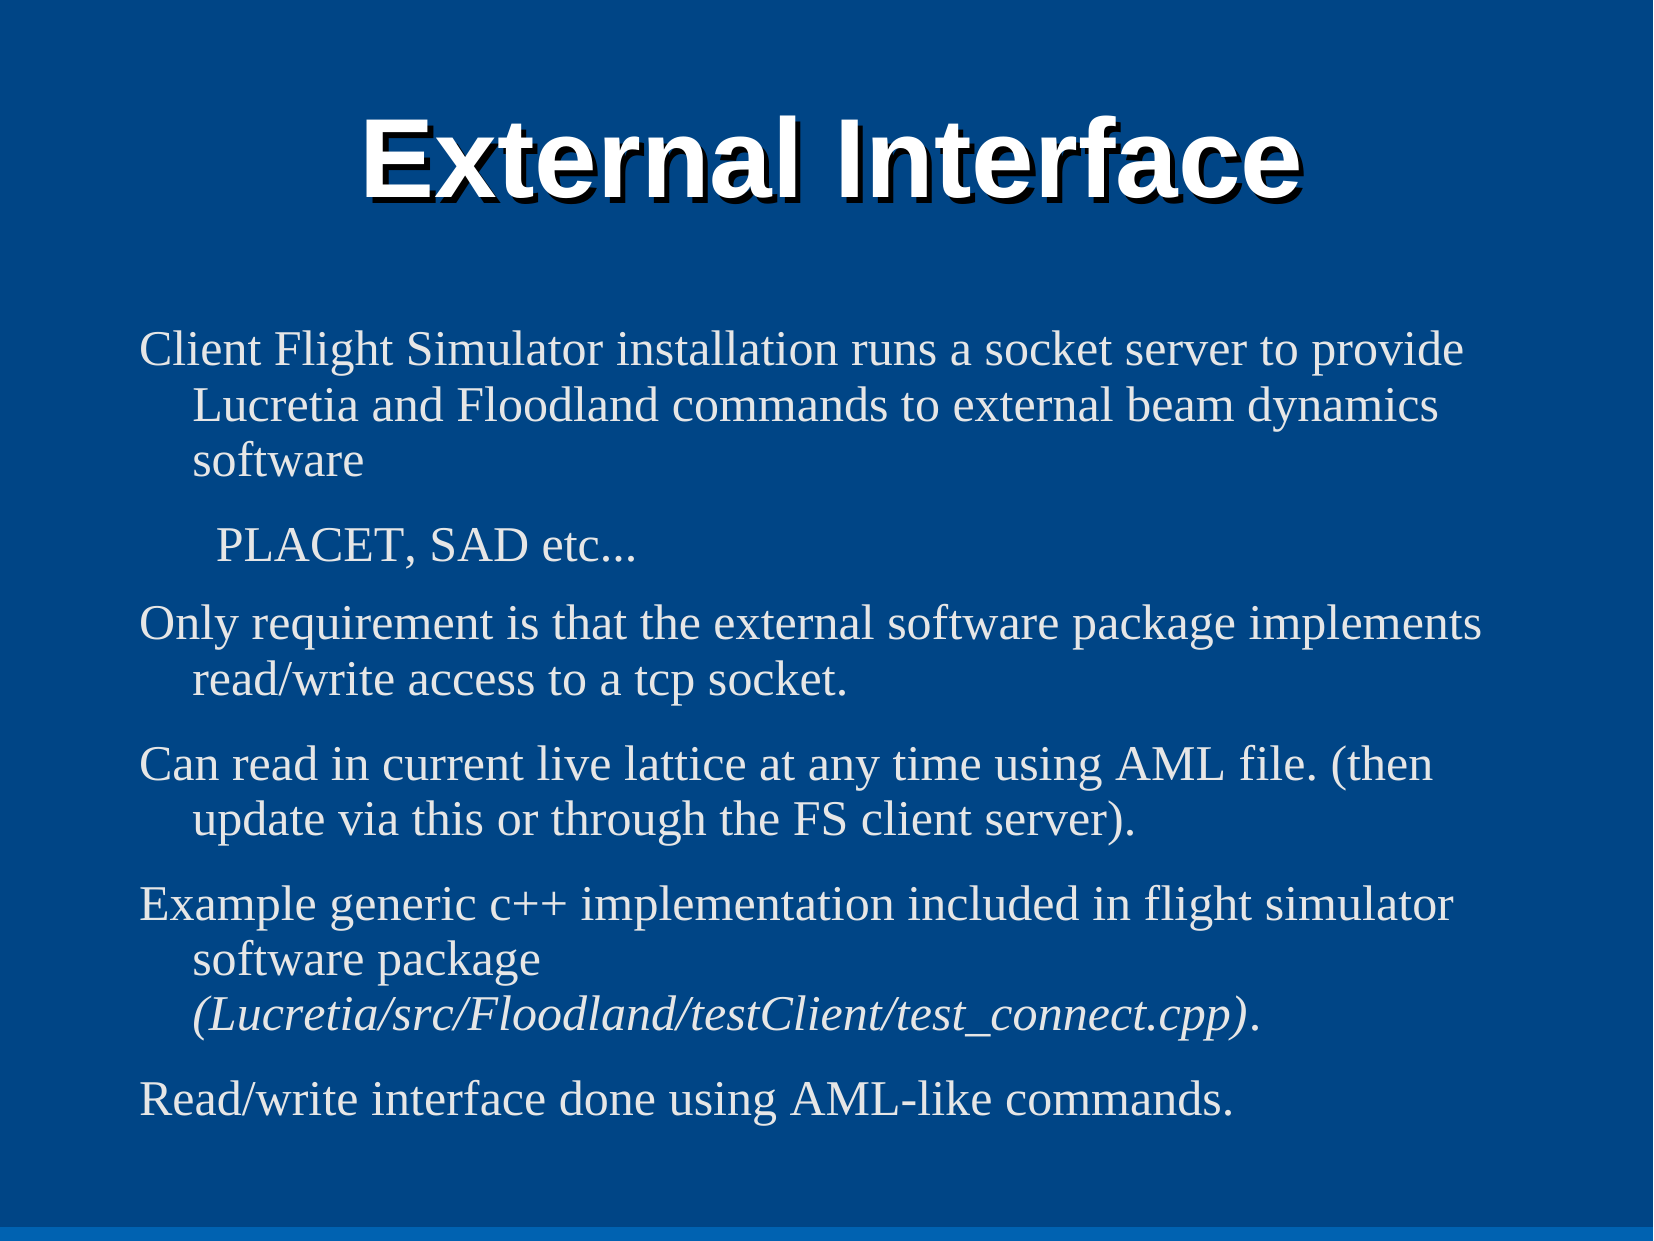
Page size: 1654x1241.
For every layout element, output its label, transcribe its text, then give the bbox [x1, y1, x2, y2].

list Client Flight Simulator installation runs a socket server to provide Lucretia and Floodland commands to external beam dynamics software PLACET, SAD etc... Only requirement is that the external software package implements read/write access to a tcp socket. Can read in current live lattice at any time using AML file. (then update via this or through the FS client server). Example generic c++ implementation included in flight simulator software package (Lucretia/src/Floodland/testClient/test_connect.cpp). Read/write interface done using AML-like commands. [121, 321, 1533, 1189]
title External Interface [125, 55, 1538, 263]
